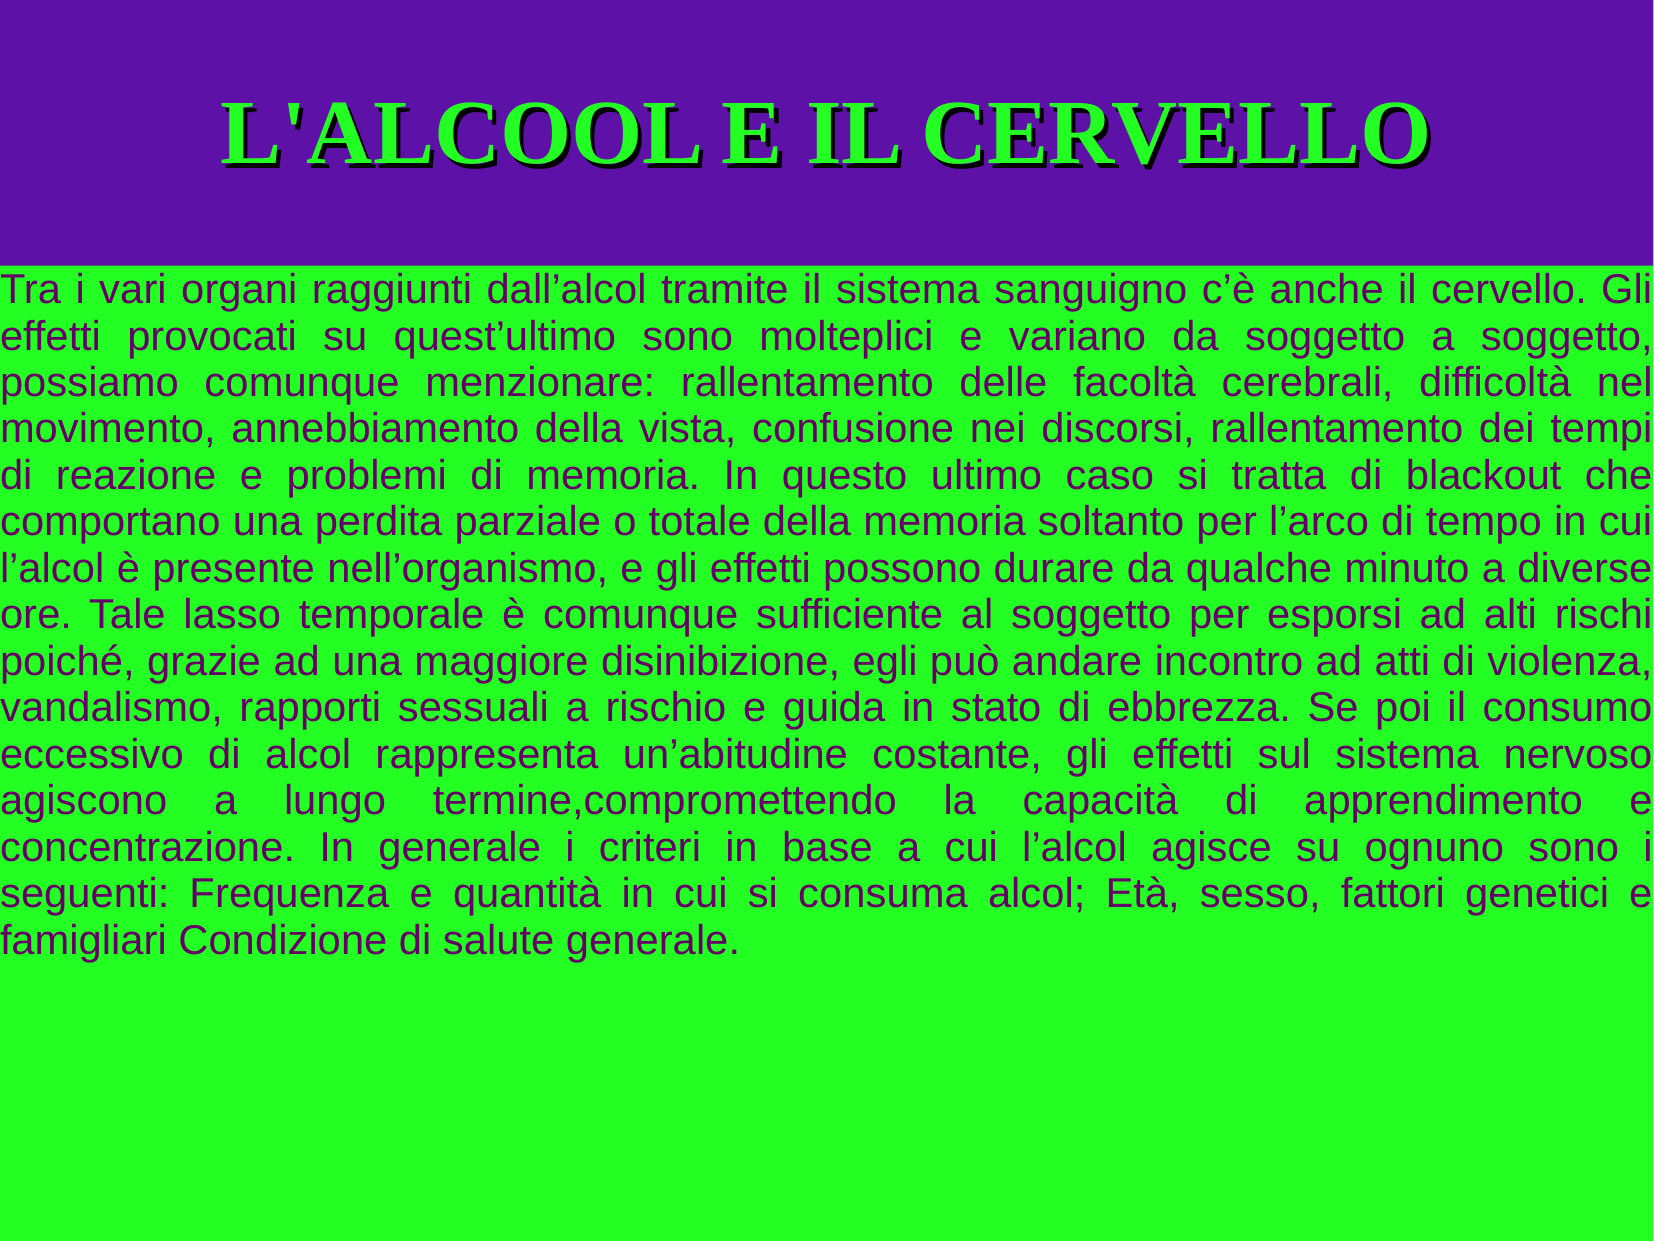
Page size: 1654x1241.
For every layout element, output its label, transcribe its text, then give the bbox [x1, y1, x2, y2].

title L'ALCOOL E IL CERVELLO [0, 0, 1654, 265]
list Tra i vari organi raggiunti dall’alcol tramite il sistema sanguigno c’è anche il cervello. Gli effetti provocati su quest’ultimo sono molteplici e variano da soggetto a soggetto, possiamo comunque menzionare: rallentamento delle facoltà cerebrali, difficoltà nel movimento, annebbiamento della vista, confusione nei discorsi, rallentamento dei tempi di reazione e problemi di memoria. In questo ultimo caso si tratta di blackout che comportano una perdita parziale o totale della memoria soltanto per l’arco di tempo in cui l’alcol è presente nell’organismo, e gli effetti possono durare da qualche minuto a diverse ore. Tale lasso temporale è comunque sufficiente al soggetto per esporsi ad alti rischi poiché, grazie ad una maggiore disinibizione, egli può andare incontro ad atti di violenza, vandalismo, rapporti sessuali a rischio e guida in stato di ebbrezza. Se poi il consumo eccessivo di alcol rappresenta un’abitudine costante, gli effetti sul sistema nervoso agiscono a lungo termine,compromettendo la capacità di apprendimento e concentrazione. In generale i criteri in base a cui l’alcol agisce su ognuno sono i seguenti: Frequenza e quantità in cui si consuma alcol; Età, sesso, fattori genetici e famigliari Condizione di salute generale. [0, 265, 1654, 1241]
